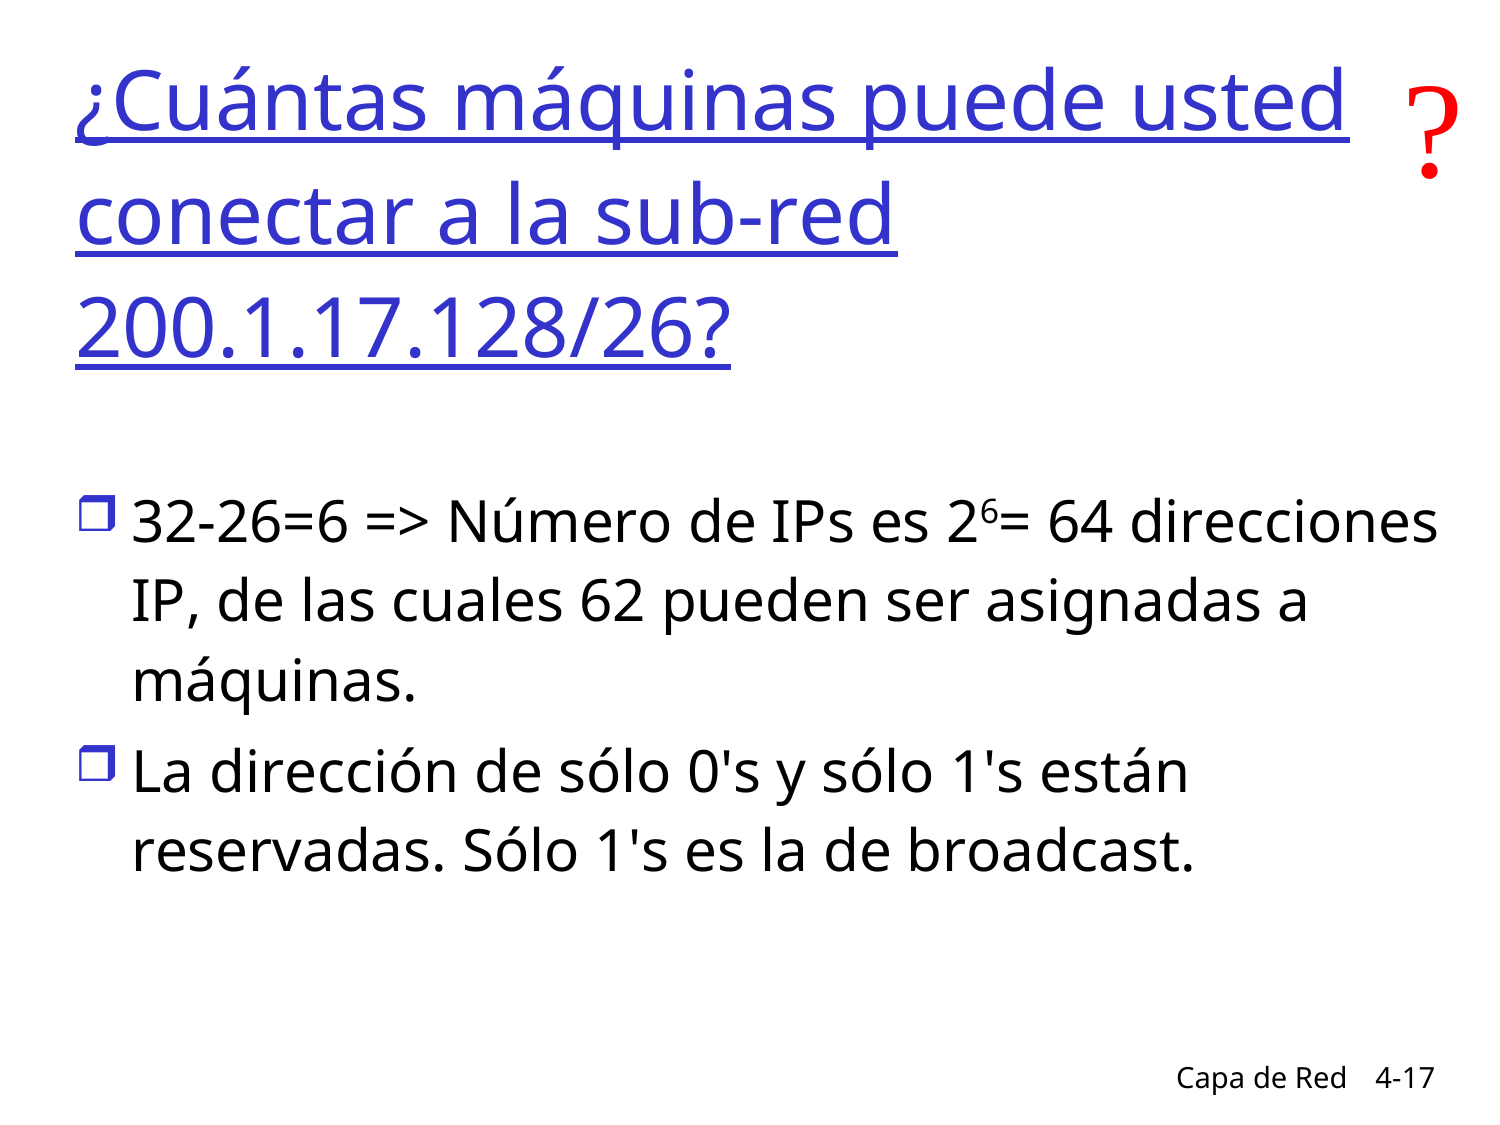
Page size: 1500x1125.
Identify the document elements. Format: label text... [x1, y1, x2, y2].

text_box ? [1387, 32, 1479, 521]
title ¿Cuántas máquinas puede usted conectar a la sub-red 200.1.17.128/26? [75, 74, 1387, 350]
list 32-26=6 => Número de IPs es 26= 64 direcciones IP, de las cuales 62 pueden ser asignadas a máquinas. La dirección de sólo 0's y sólo 1's están reservadas. Sólo 1's es la de broadcast. [75, 480, 1463, 1014]
